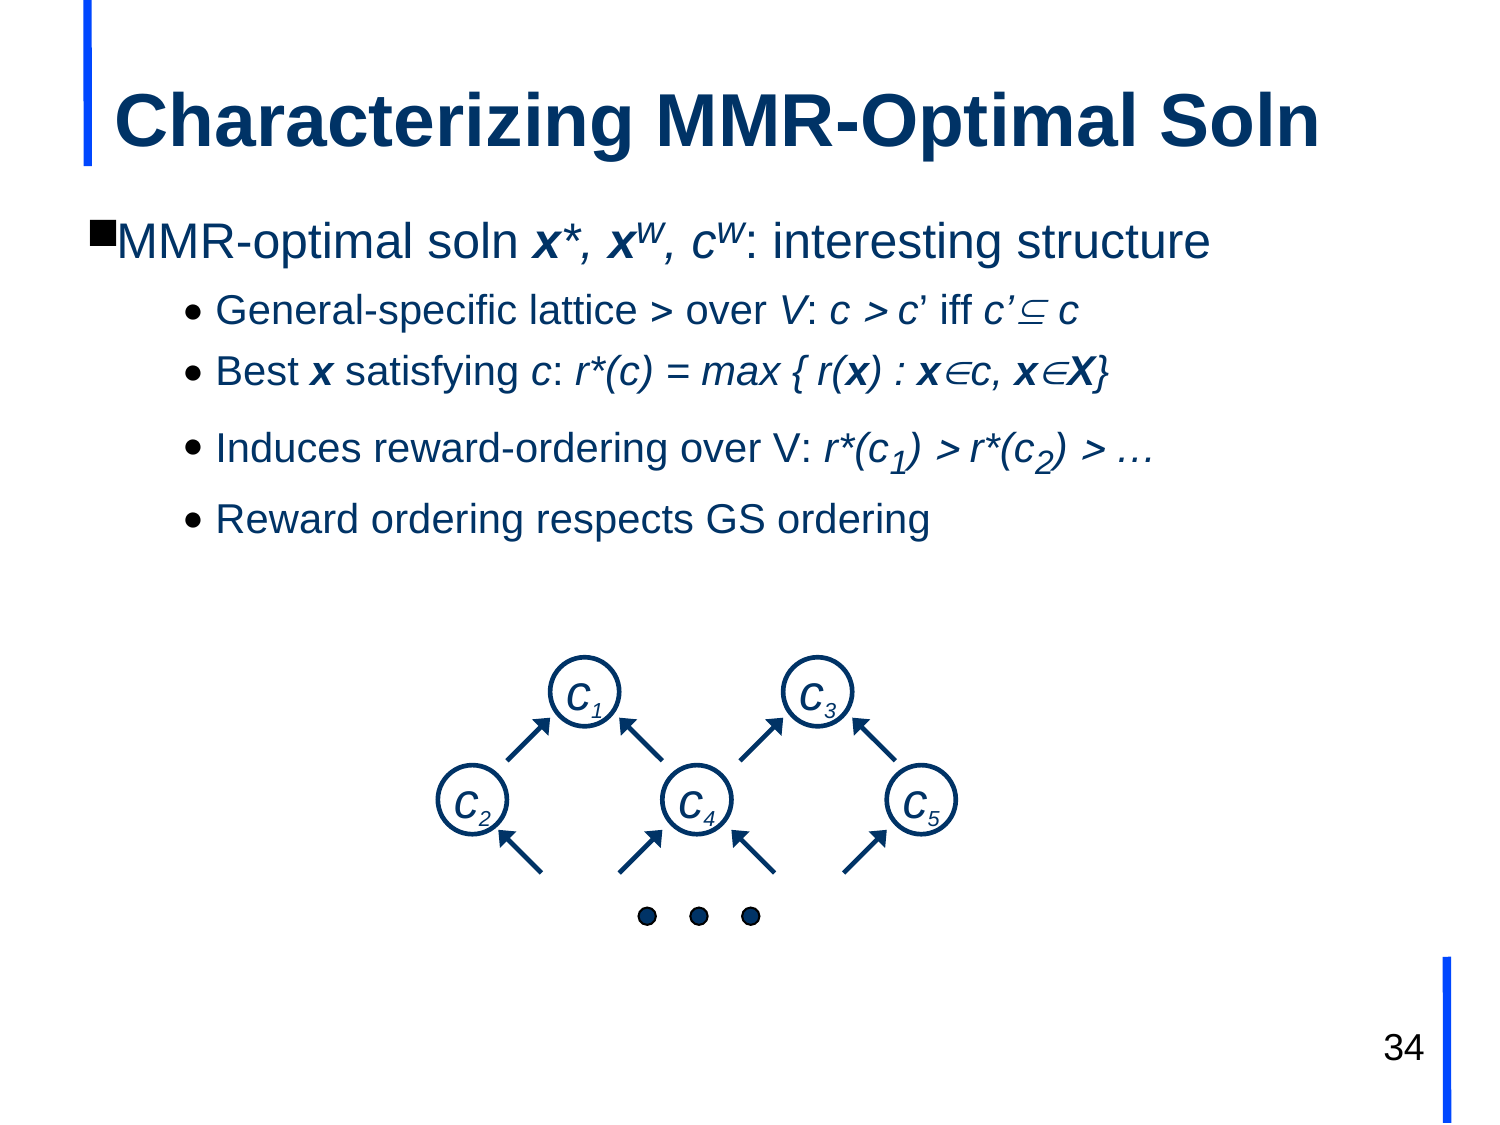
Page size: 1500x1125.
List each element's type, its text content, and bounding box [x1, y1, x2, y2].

text_box c2 [437, 765, 507, 835]
text_box [742, 907, 760, 925]
text_box c3 [783, 657, 853, 727]
text_box c5 [886, 765, 956, 835]
text_box [638, 907, 656, 925]
list MMR-optimal soln x*, xw, cw: interesting structure General-specific lattice > over V: c > c’ iff c’ c Best x satisfying c: r*(c) = max { r(x) : xc, xX} Induces reward-ordering over V: r*(c1) > r*(c2) > … Reward ordering respects GS ordering [75, 187, 1438, 1022]
text_box [690, 907, 708, 925]
text_box c4 [662, 765, 732, 835]
text_box c1 [550, 657, 620, 727]
title Characterizing MMR-Optimal Soln [99, 24, 1438, 187]
